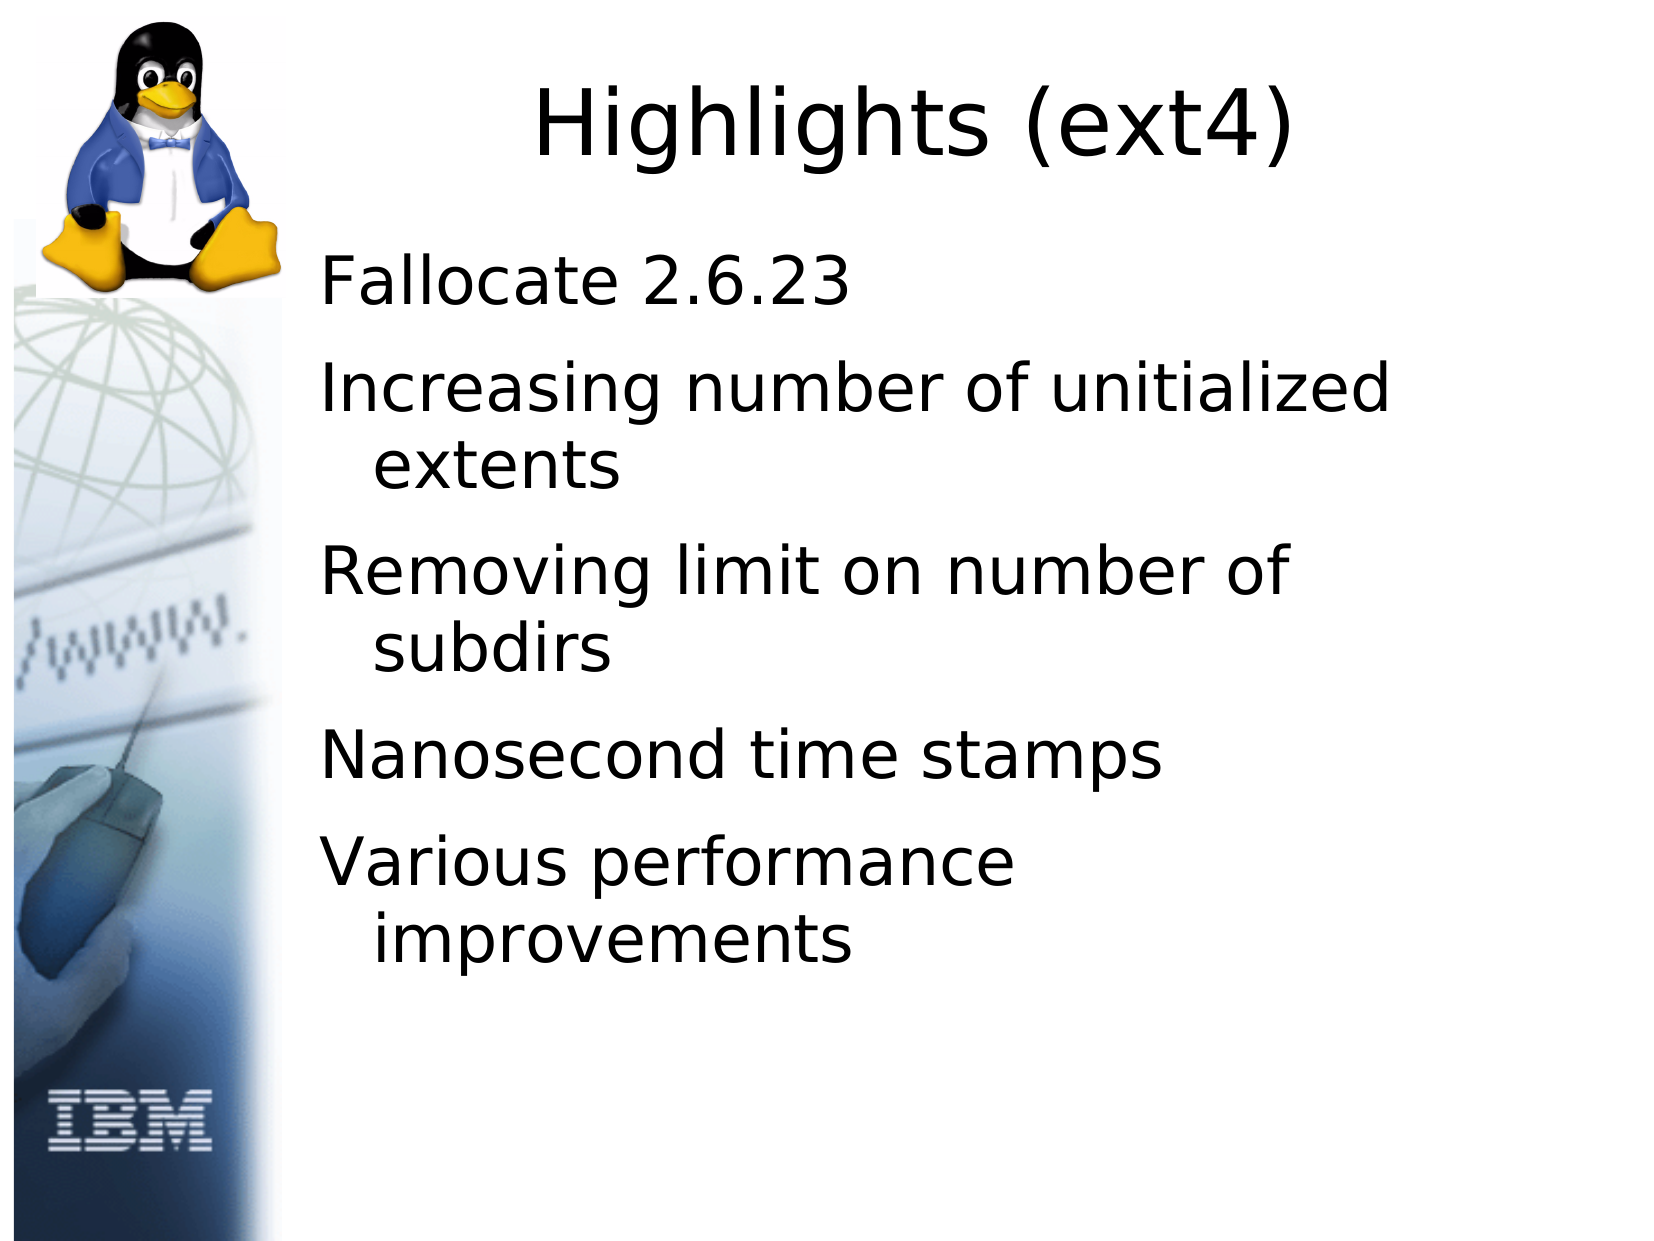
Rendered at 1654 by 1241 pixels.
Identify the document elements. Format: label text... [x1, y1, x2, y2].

title Highlights (ext4) [301, 39, 1528, 209]
list Fallocate 2.6.23 Increasing number of unitialized extents Removing limit on number of subdirs Nanosecond time stamps Various performance improvements [301, 243, 1520, 1182]
